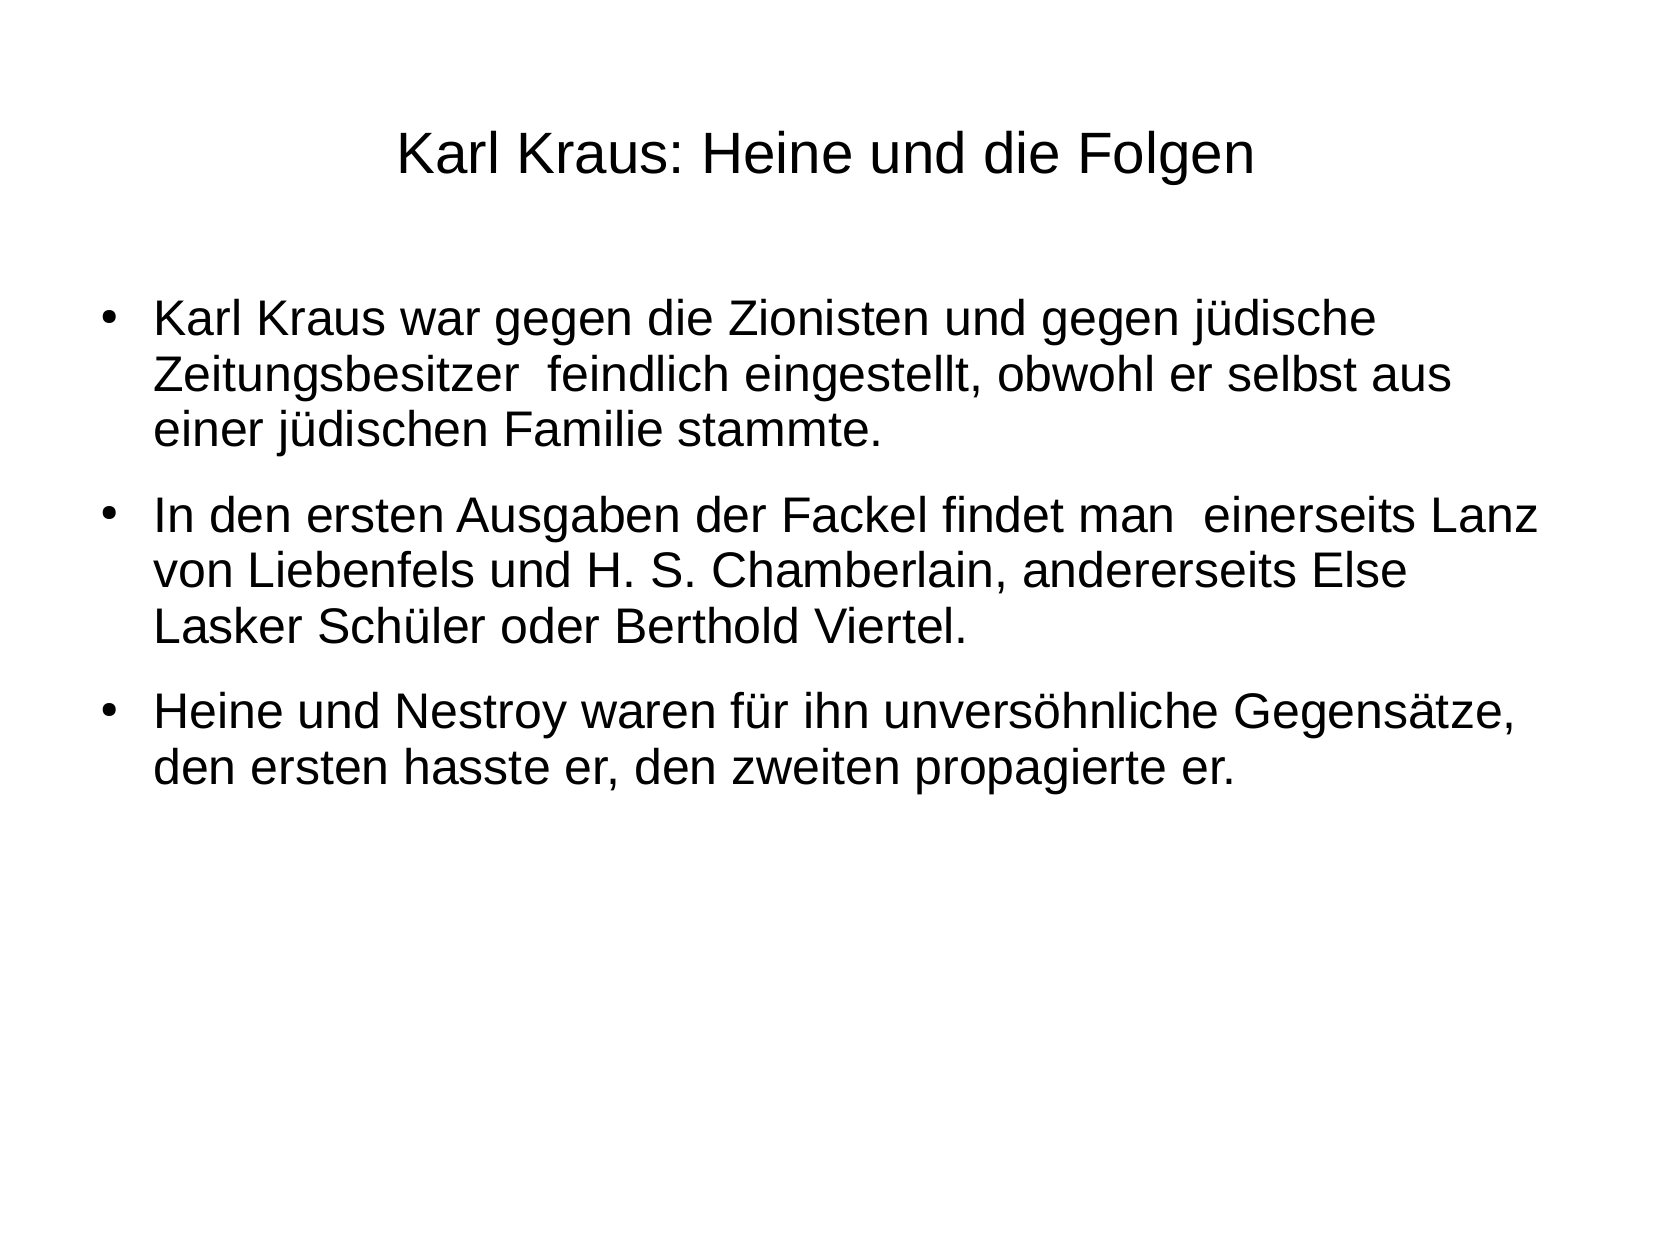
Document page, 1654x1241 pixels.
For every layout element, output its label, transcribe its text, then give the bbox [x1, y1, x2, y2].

list Karl Kraus war gegen die Zionisten und gegen jüdische Zeitungsbesitzer feindlich eingestellt, obwohl er selbst aus einer jüdischen Familie stammte. In den ersten Ausgaben der Fackel findet man einerseits Lanz von Liebenfels und H. S. Chamberlain, andererseits Else Lasker Schüler oder Berthold Viertel. Heine und Nestroy waren für ihn unversöhnliche Gegensätze, den ersten hasste er, den zweiten propagierte er. [82, 290, 1571, 1010]
title Karl Kraus: Heine und die Folgen [82, 49, 1571, 257]
